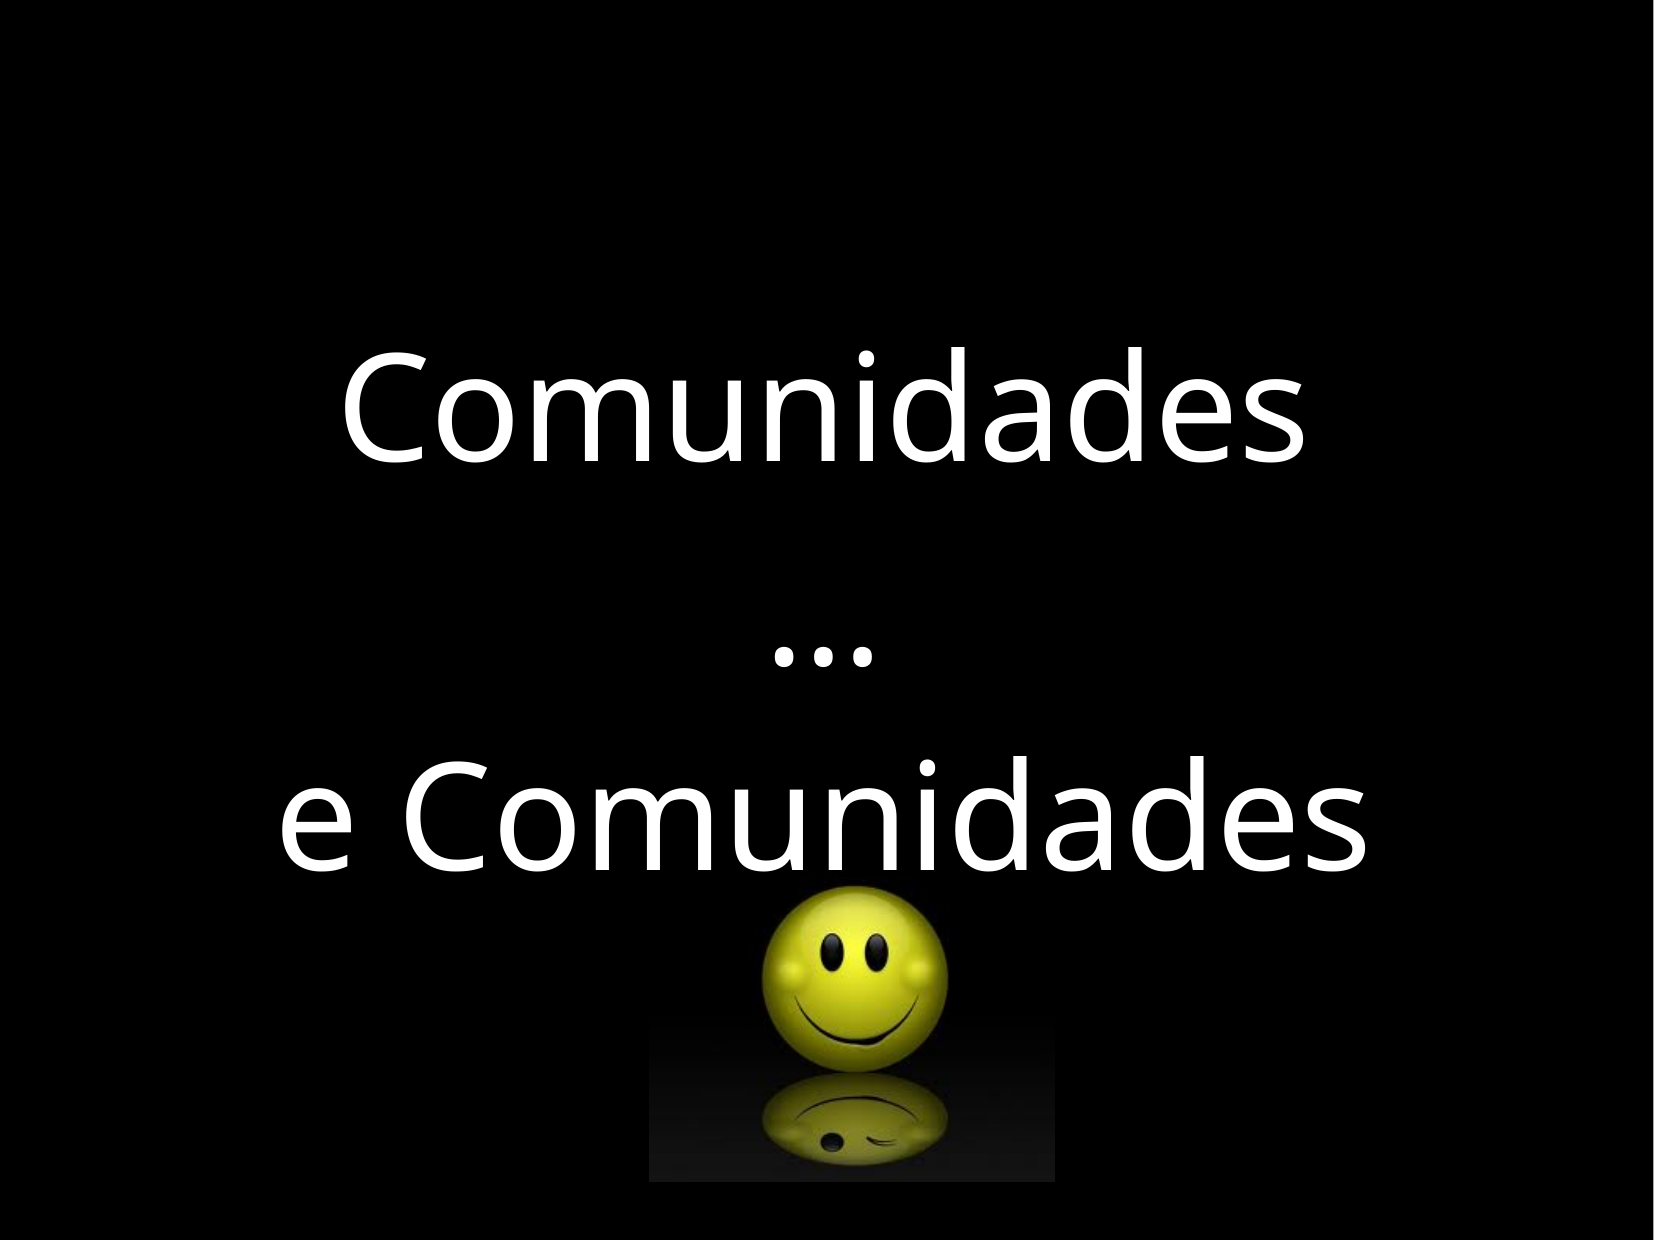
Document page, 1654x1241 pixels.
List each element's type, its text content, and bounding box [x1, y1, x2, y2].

picture [649, 877, 1055, 1182]
subtitle Comunidades … e Comunidades [70, 53, 1577, 1162]
